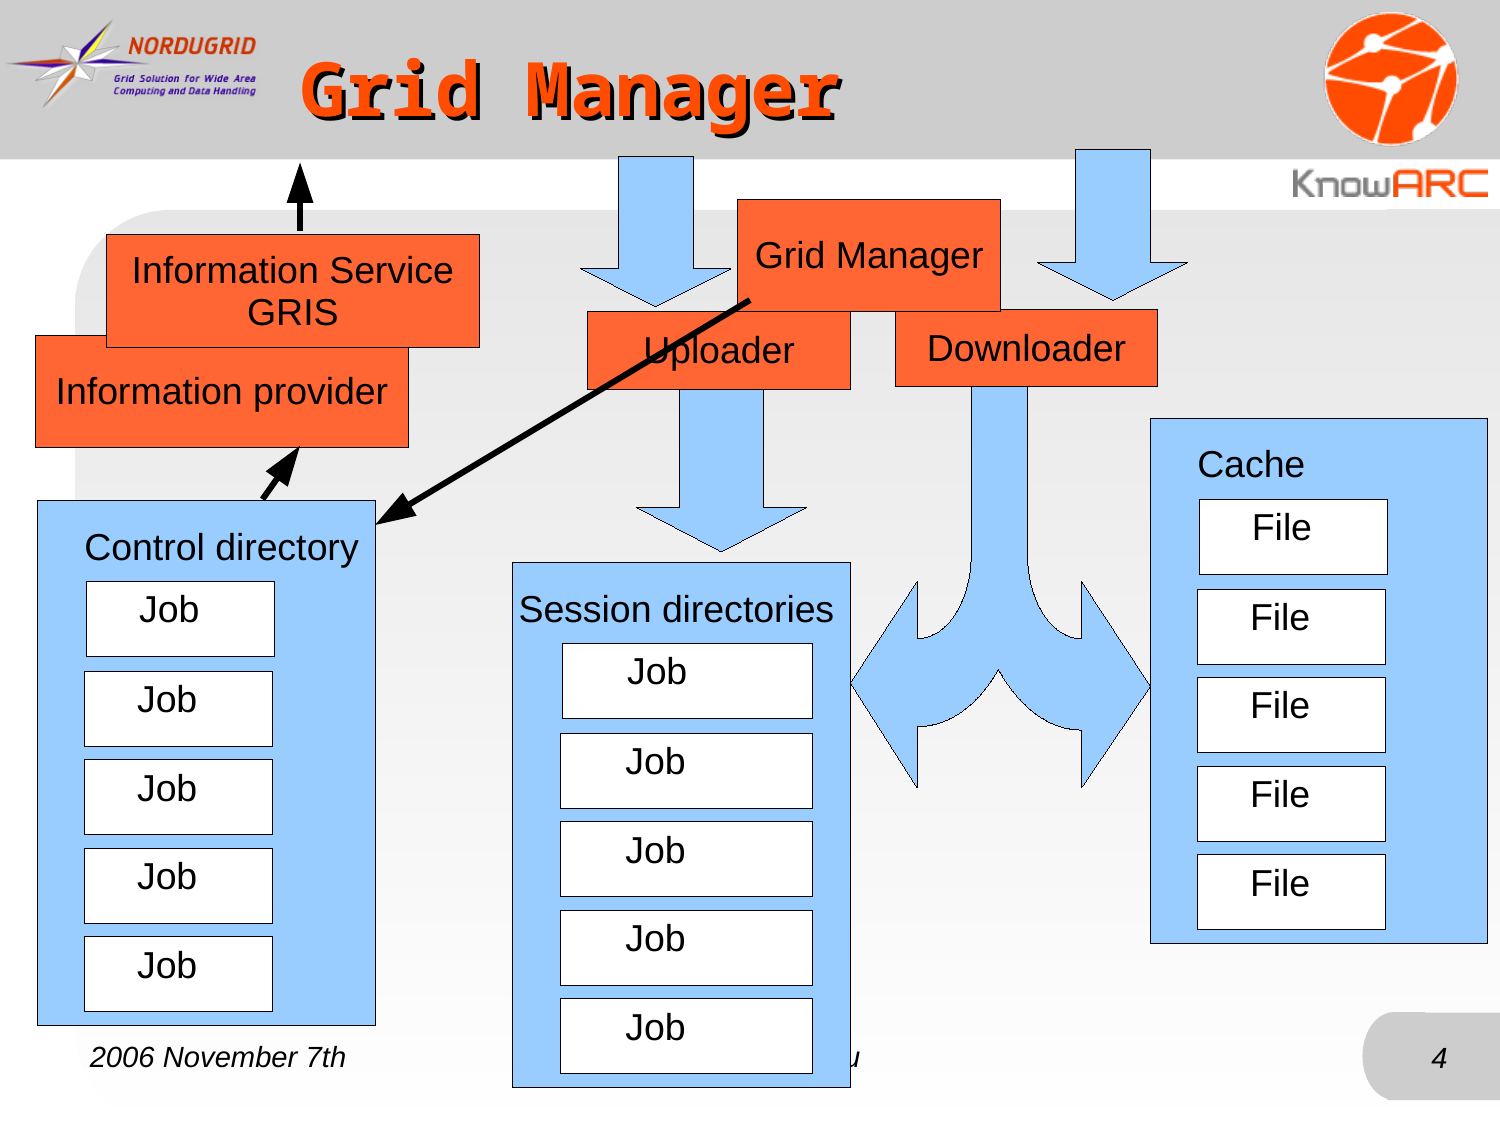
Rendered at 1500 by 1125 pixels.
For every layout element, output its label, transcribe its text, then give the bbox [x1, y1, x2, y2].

text_box File [1237, 499, 1328, 557]
text_box Cache [1182, 436, 1321, 494]
title Grid Manager [300, 25, 1238, 151]
text_box Uploader [676, 345, 686, 361]
text_box Control directory [69, 518, 376, 576]
text_box File [1235, 589, 1326, 646]
text_box [636, 390, 807, 552]
text_box Job [610, 821, 733, 879]
text_box Job [124, 581, 215, 639]
text_box Downloader [895, 309, 1158, 387]
text_box Job [122, 848, 213, 906]
text_box Uploader [587, 311, 724, 390]
text_box [1037, 149, 1188, 301]
text_box Job [122, 759, 213, 817]
text_box File [1235, 677, 1326, 735]
text_box [580, 156, 731, 307]
text_box File [1235, 854, 1326, 912]
picture [1293, 12, 1488, 197]
text_box Job [122, 936, 213, 994]
text_box Uploader [608, 312, 851, 390]
text_box Session directories [503, 580, 851, 638]
text_box [37, 500, 376, 1026]
text_box Job [612, 643, 734, 701]
text_box Job [610, 733, 733, 790]
text_box Job [610, 910, 733, 968]
picture [2, 14, 263, 113]
text_box Grid Manager [737, 199, 1001, 312]
text_box Job [610, 998, 733, 1056]
text_box File [1235, 766, 1326, 824]
text_box [512, 562, 851, 580]
text_box Information provider [35, 335, 409, 448]
text_box Information Service GRIS [106, 234, 480, 348]
text_box Job [122, 671, 213, 728]
text_box [512, 387, 1488, 1088]
